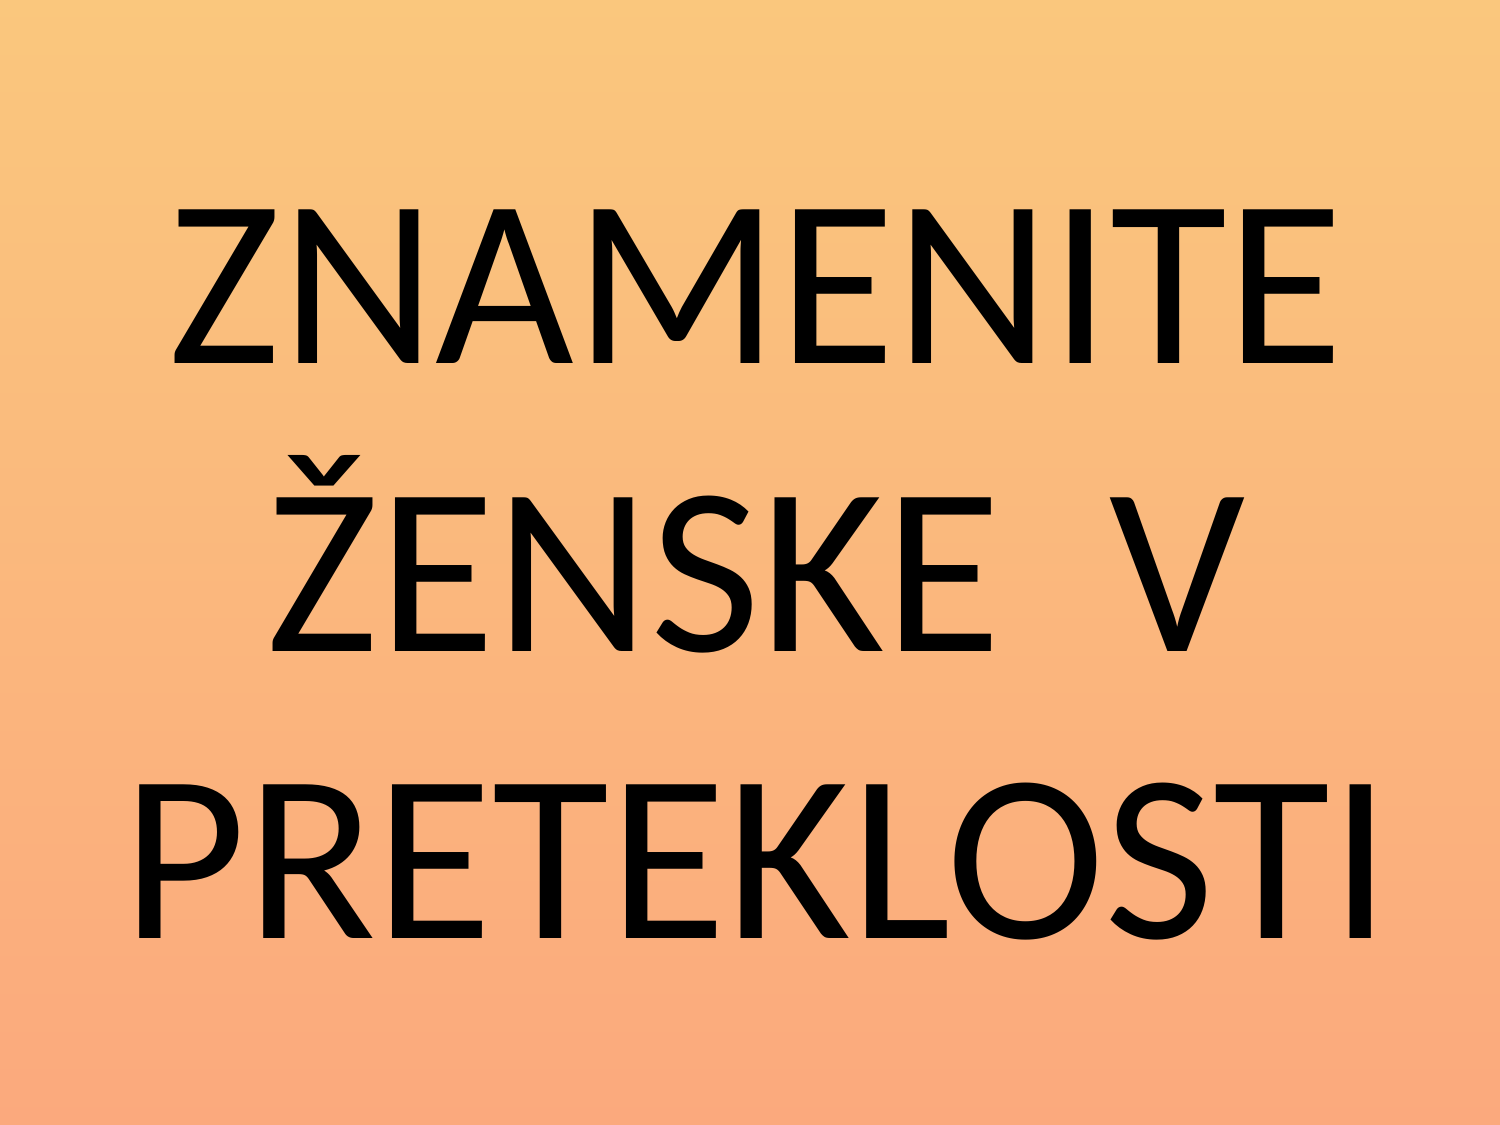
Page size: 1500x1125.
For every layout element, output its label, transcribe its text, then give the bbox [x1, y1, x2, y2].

title ZNAMENITE ŽENSKE V PRETEKLOSTI [53, 42, 1461, 1069]
